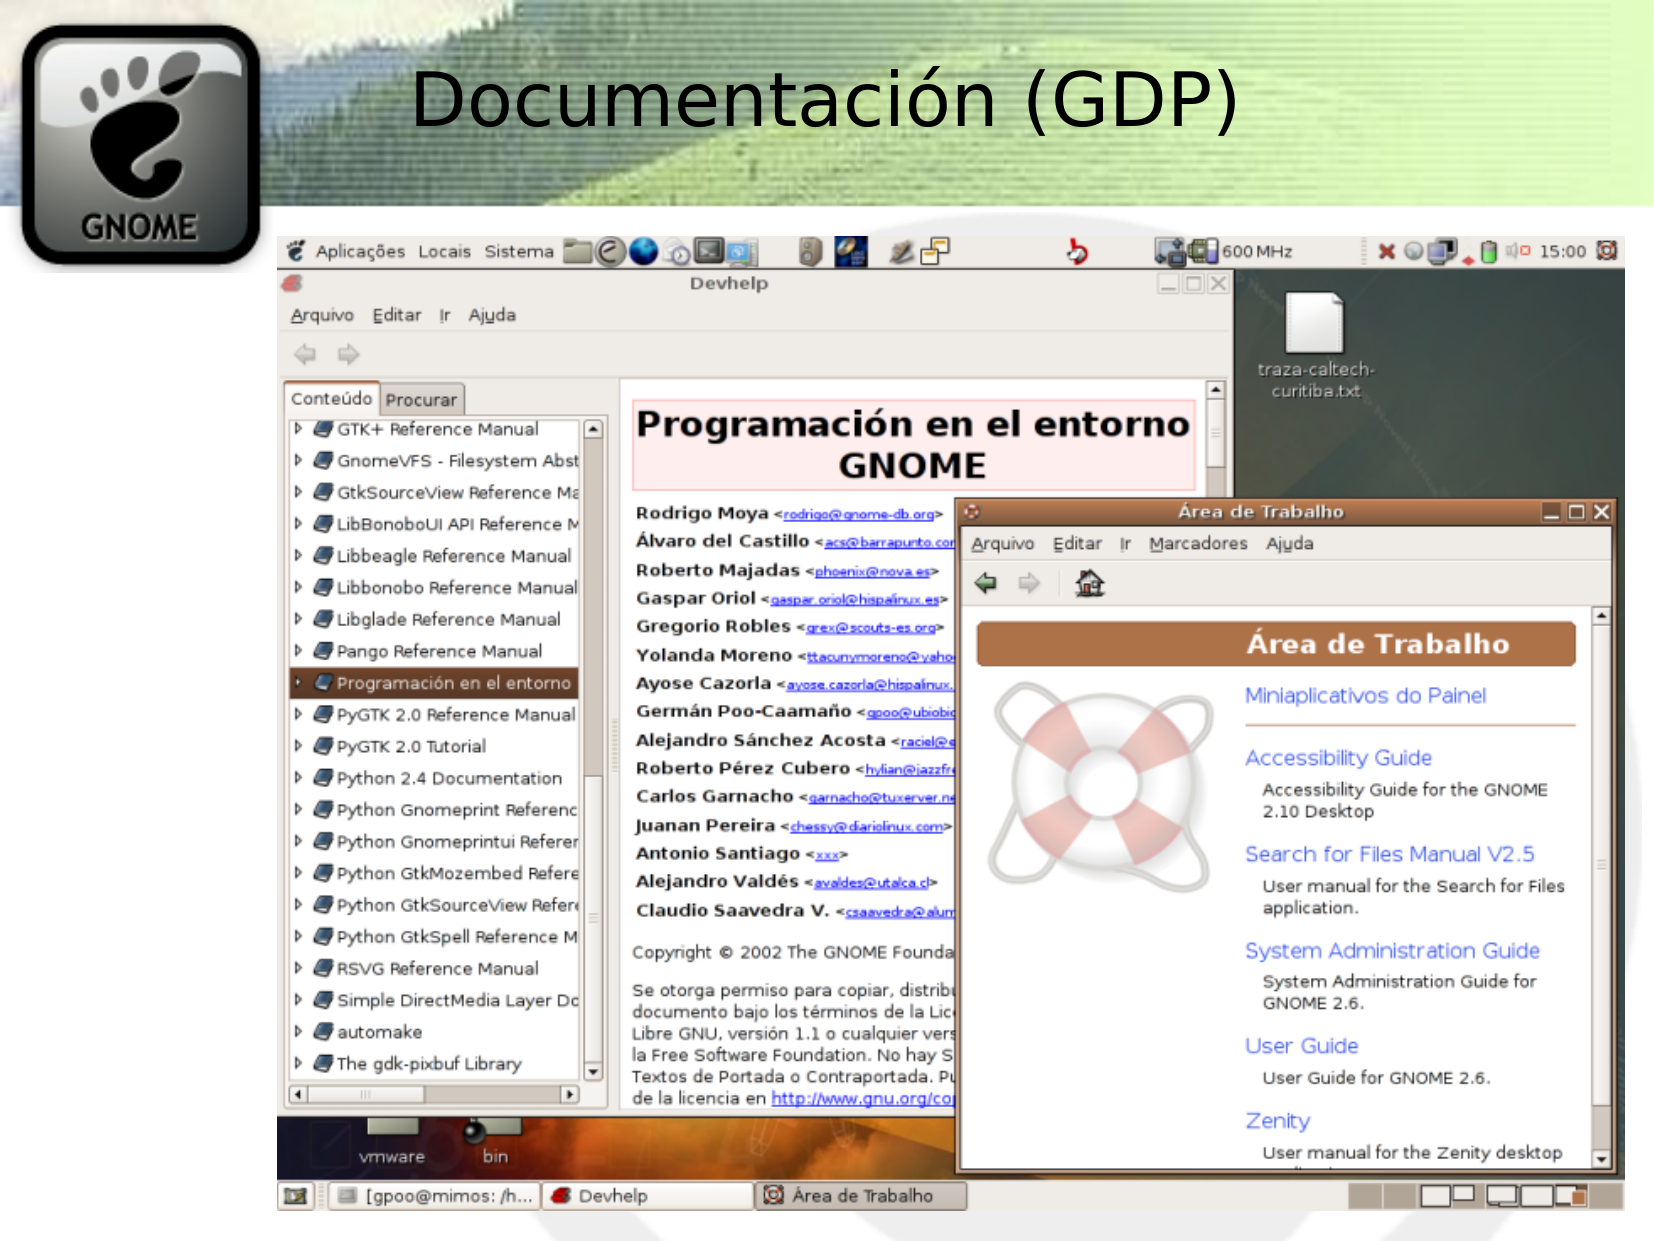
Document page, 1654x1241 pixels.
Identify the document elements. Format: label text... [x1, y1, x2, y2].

picture [0, 0, 1654, 1241]
title Documentación (GDP) [0, 0, 1653, 206]
